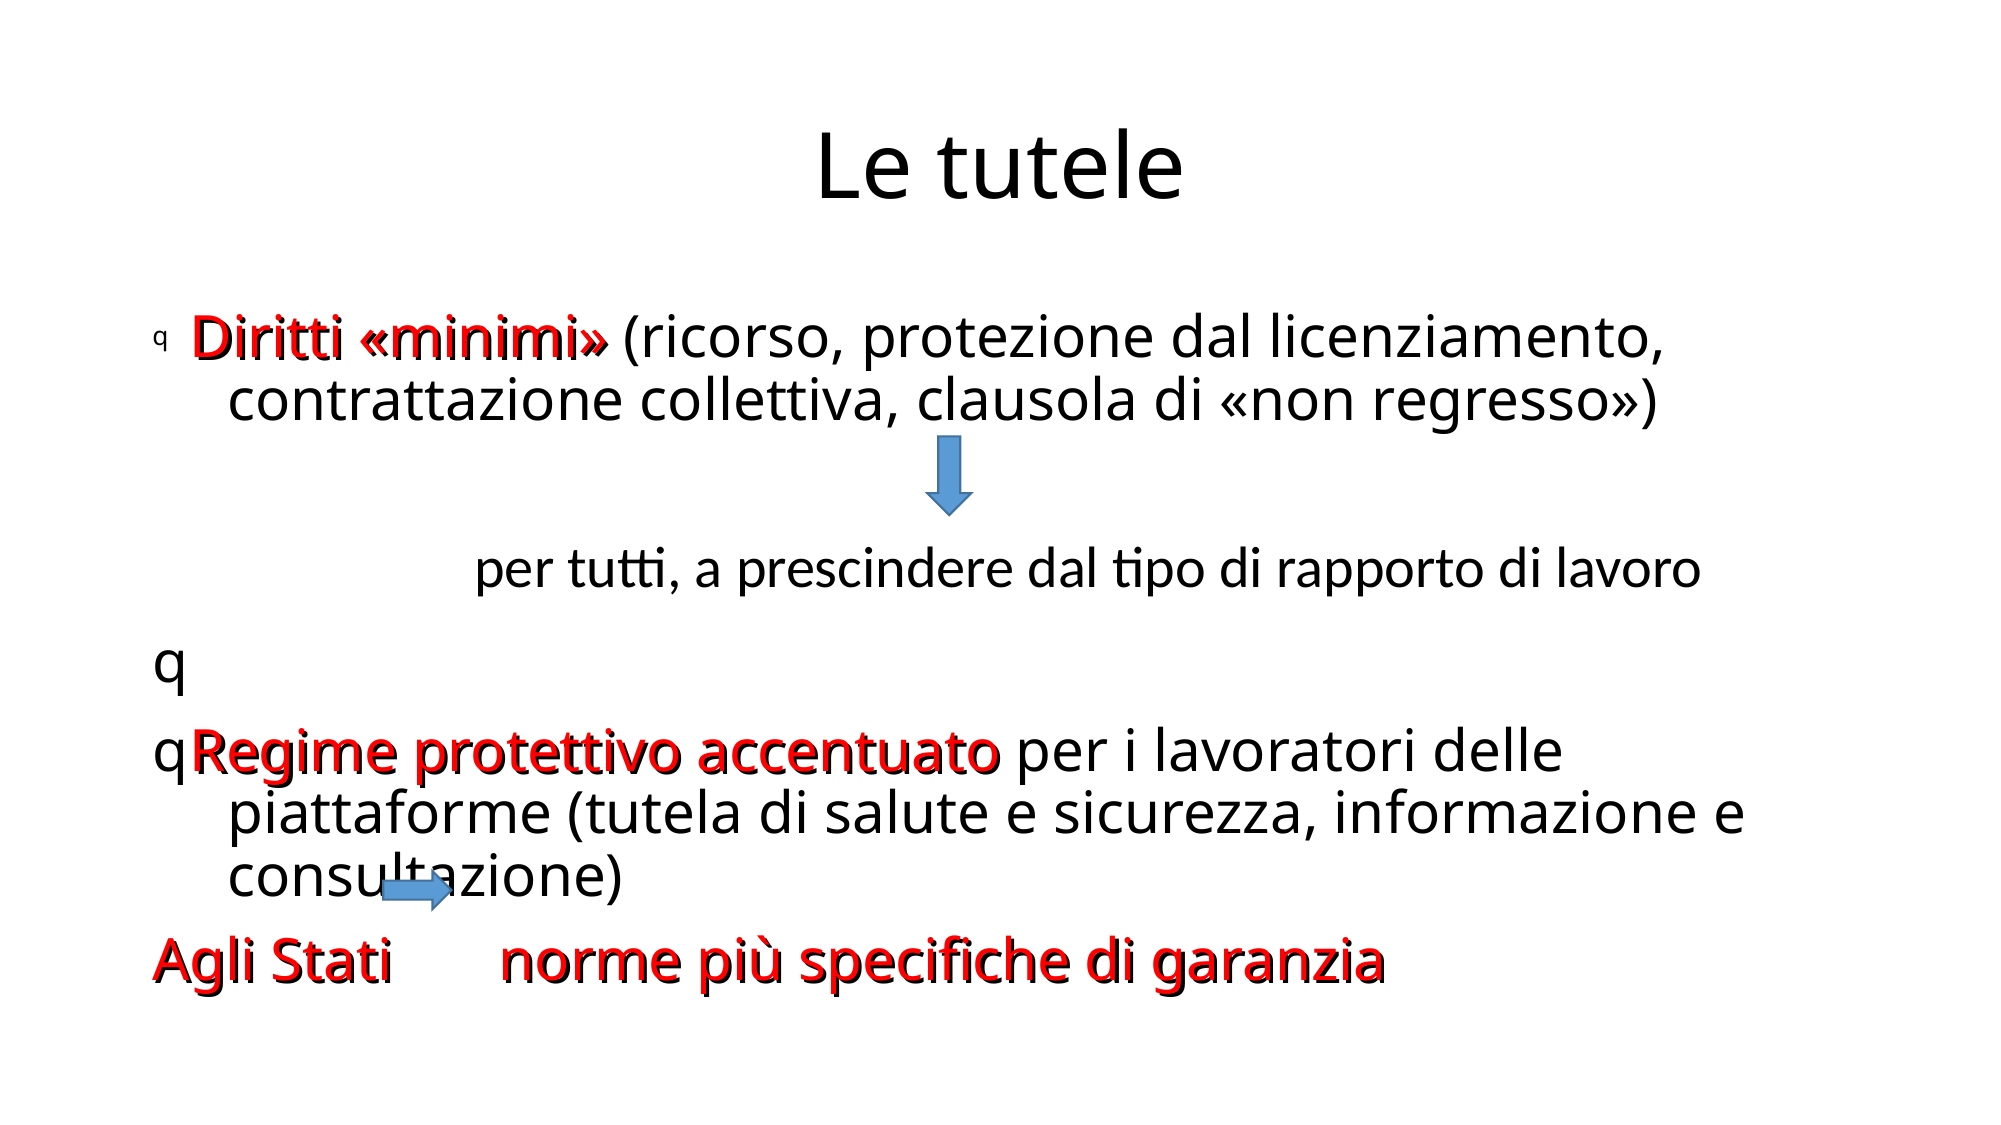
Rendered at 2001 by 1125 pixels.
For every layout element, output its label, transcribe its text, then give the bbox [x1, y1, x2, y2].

list Diritti «minimi» (ricorso, protezione dal licenziamento, contrattazione collettiva, clausola di «non regresso») per tutti, a prescindere dal tipo di rapporto di lavoro Regime protettivo accentuato per i lavoratori delle piattaforme (tutela di salute e sicurezza, informazione e consultazione) Agli Stati norme più specifiche di garanzia [137, 299, 1863, 1014]
text_box [383, 871, 452, 910]
title Le tutele [137, 59, 1863, 278]
text_box [927, 436, 972, 516]
